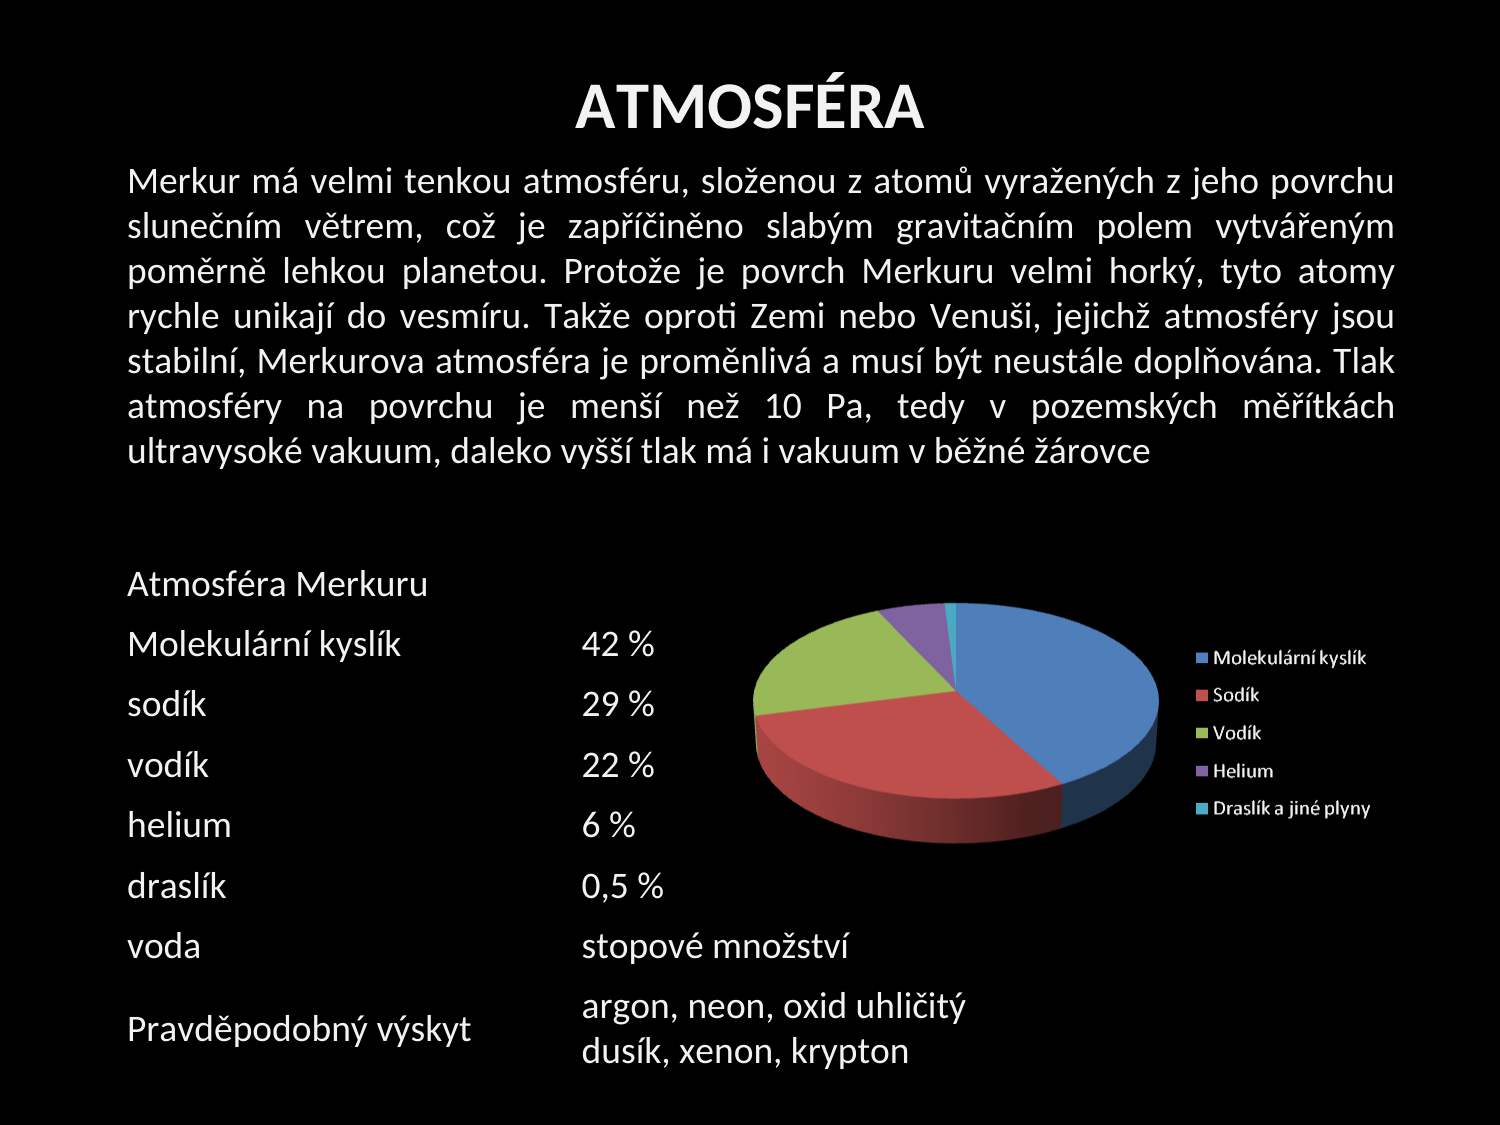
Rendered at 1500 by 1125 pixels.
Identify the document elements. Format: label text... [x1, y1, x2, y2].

table_cell helium [112, 792, 567, 853]
table_cell Molekulární kyslík [112, 611, 567, 672]
table_cell argon, neon, oxid uhličitý dusík, xenon, krypton [567, 974, 1022, 1079]
table_cell Pravděpodobný výskyt [112, 974, 567, 1079]
table_cell 42 % [567, 611, 725, 672]
table_cell 22 % [567, 732, 725, 792]
table_cell 6 % [567, 792, 725, 853]
table_cell 29 % [567, 672, 725, 732]
table_cell voda [112, 913, 567, 974]
text_box Merkur má velmi tenkou atmosféru, složenou z atomů vyražených z jeho povrchu slunečním větrem, což je zapříčiněno slabým gravitačním polem vytvářeným poměrně lehkou planetou. Protože je povrch Merkuru velmi horký, tyto atomy rychle unikají do vesmíru. Takže oproti Zemi nebo Venuši, jejichž atmosféry jsou stabilní, Merkurova atmosféra je proměnlivá a musí být neustále doplňována. Tlak atmosféry na povrchu je menší než 10 Pa, tedy v pozemských měřítkách ultravysoké vakuum, daleko vyšší tlak má i vakuum v běžné žárovce [112, 148, 1412, 480]
table_cell sodík [112, 672, 567, 732]
picture [725, 478, 1393, 990]
text_box ATMOSFÉRA [561, 54, 941, 151]
table_cell vodík [112, 732, 567, 792]
table_cell draslík [112, 853, 567, 913]
table_header Atmosféra Merkuru [112, 551, 725, 611]
table_cell 0,5 % [567, 853, 725, 913]
table_cell stopové množství [567, 913, 725, 974]
